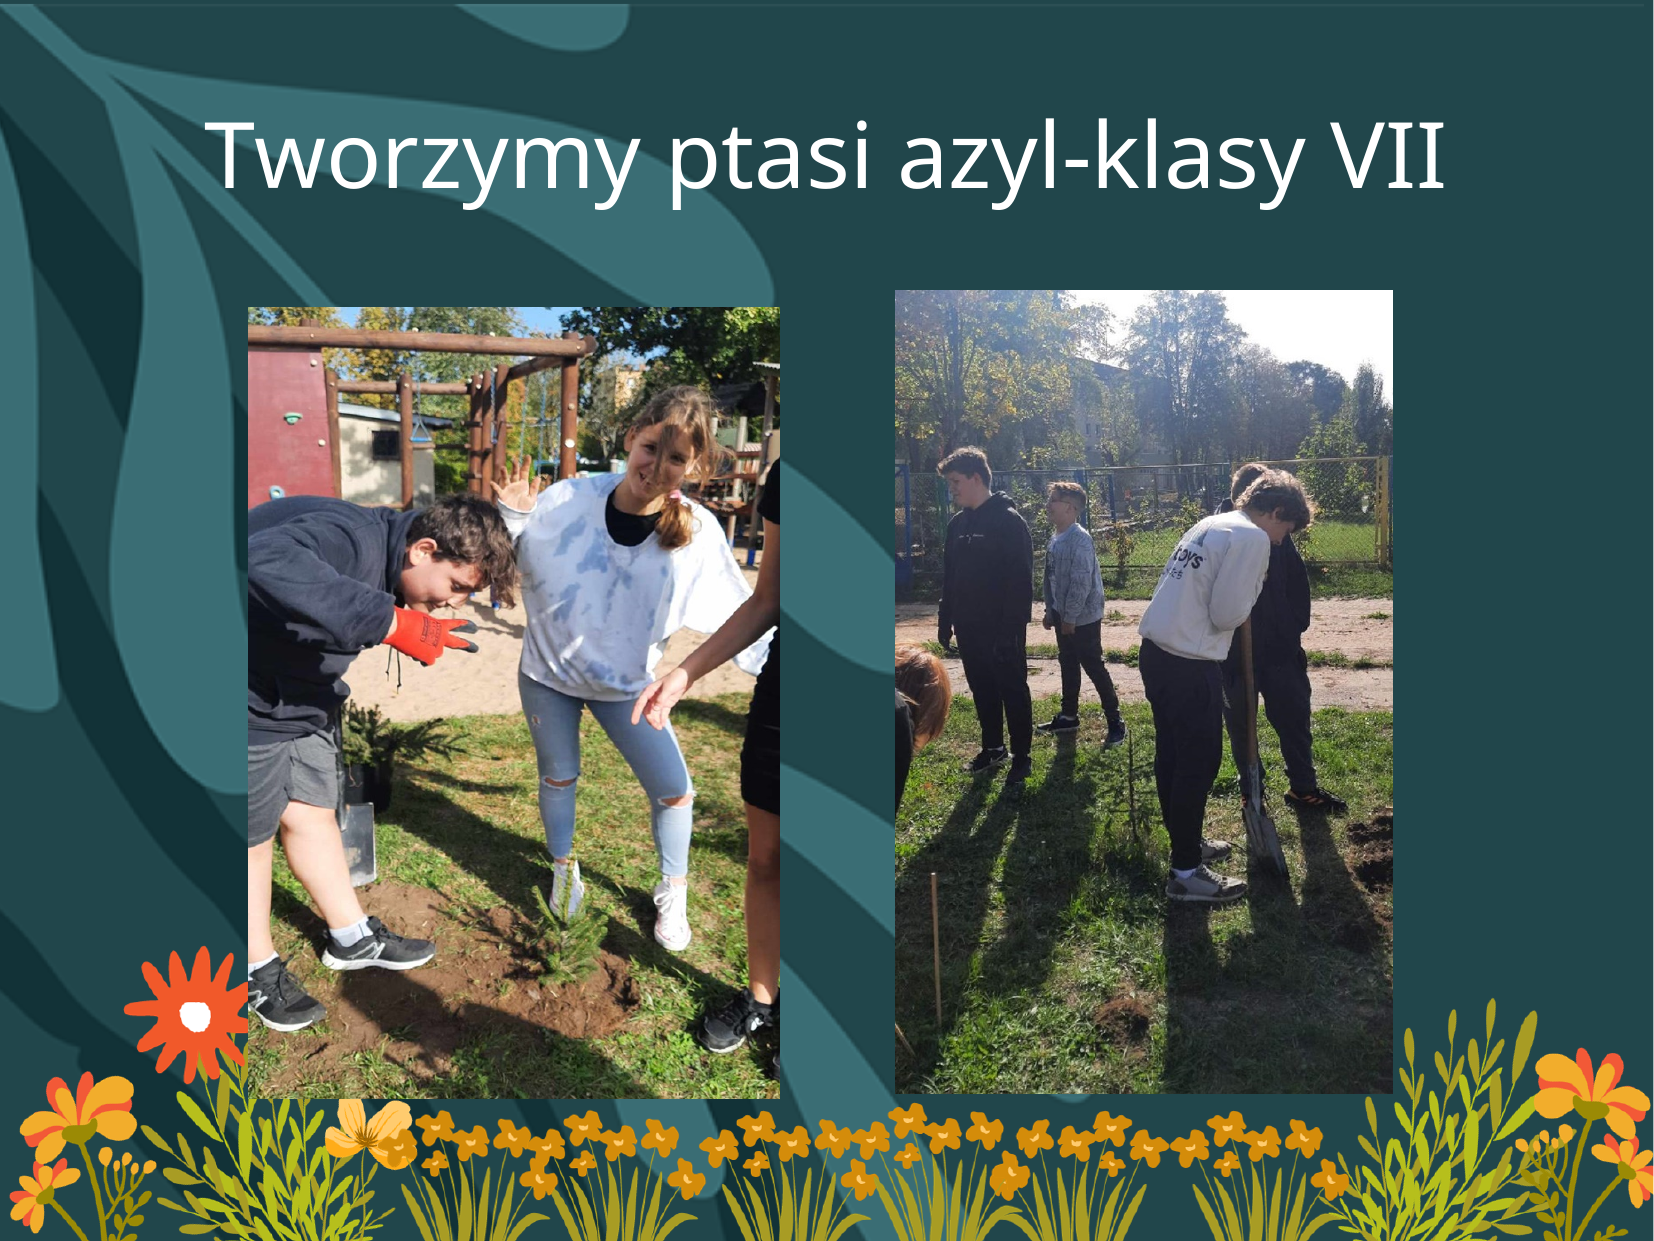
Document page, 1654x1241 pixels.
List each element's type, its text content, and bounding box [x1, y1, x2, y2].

picture [0, 0, 1654, 1241]
title Tworzymy ptasi azyl-klasy VII [82, 49, 1571, 257]
